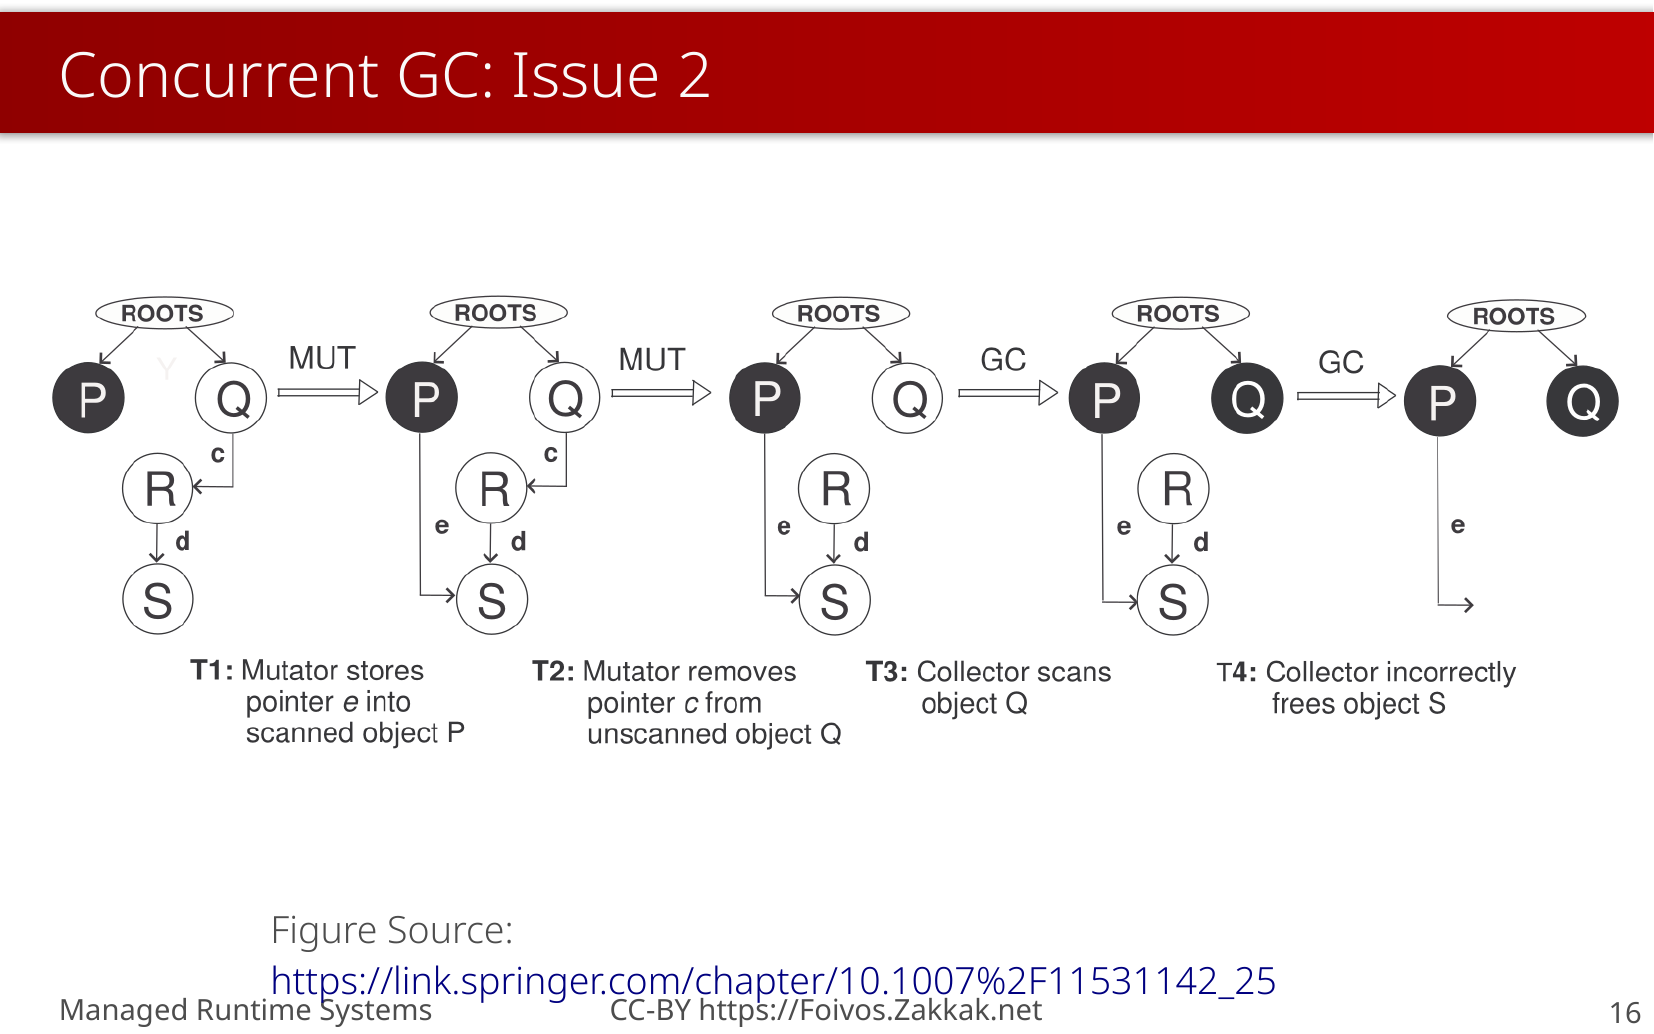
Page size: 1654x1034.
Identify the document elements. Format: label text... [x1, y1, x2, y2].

text_box Figure Source:https://link.springer.com/chapter/10.1007%2F11531142_25 [255, 895, 1398, 968]
picture [33, 266, 1638, 780]
title Concurrent GC: Issue 2 [58, 7, 1329, 139]
